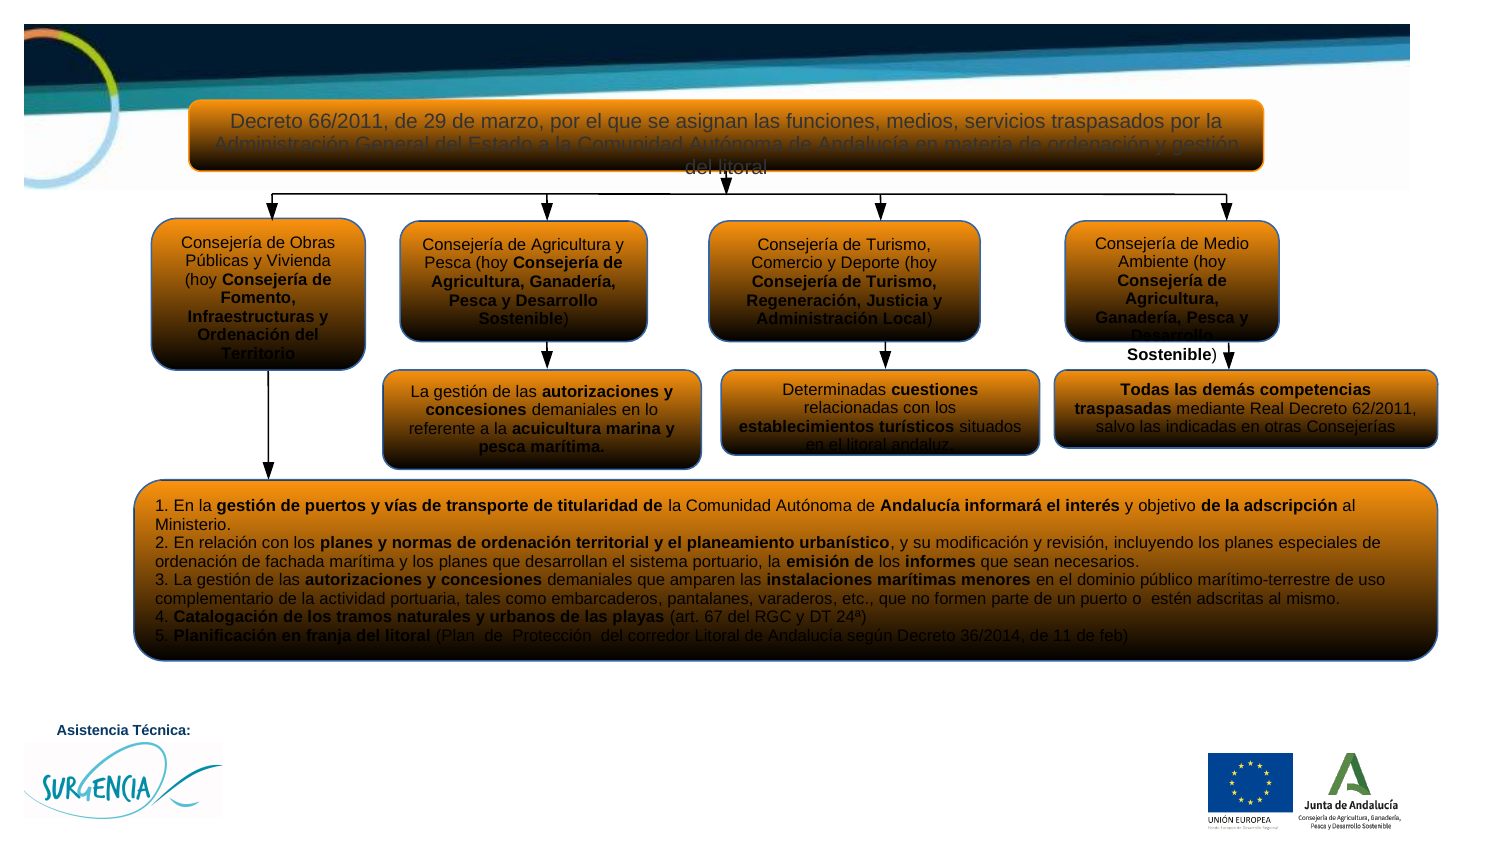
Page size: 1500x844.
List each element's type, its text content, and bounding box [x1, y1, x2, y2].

text_box Determinadas cuestiones relacionadas con los establecimientos turísticos situados en el litoral andaluz. [721, 369, 1040, 456]
text_box Todas las demás competencias traspasadas mediante Real Decreto 62/2011, salvo las indicadas en otras Consejerías [1054, 369, 1438, 448]
text_box Consejería de Turismo, Comercio y Deporte (hoy Consejería de Turismo, Regeneración, Justicia y Administración Local) [709, 220, 981, 342]
text_box 1. En la gestión de puertos y vías de transporte de titularidad de la Comunidad Autónoma de Andalucía informará el interés y objetivo de la adscripción al Ministerio. 2. En relación con los planes y normas de ordenación territorial y el planeamiento urbanístico, y su modificación y revisión, incluyendo los planes especiales de ordenación de fachada marítima y los planes que desarrollan el sistema portuario, la emisión de los informes que sean necesarios. 3. La gestión de las autorizaciones y concesiones demaniales que amparen las instalaciones marítimas menores en el dominio público marítimo-terrestre de uso complementario de la actividad portuaria, tales como embarcaderos, pantalanes, varaderos, etc., que no formen parte de un puerto o estén adscritas al mismo. 4. Catalogación de los tramos naturales y urbanos de las playas (art. 67 del RGC y DT 24ª) 5. Planificación en franja del litoral (Plan de Protección del corredor Litoral de Andalucía según Decreto 36/2014, de 11 de feb) [133, 479, 1438, 661]
text_box Asistencia Técnica: [41, 705, 207, 772]
text_box Consejería de Agricultura y Pesca (hoy Consejería de Agricultura, Ganadería, Pesca y Desarrollo Sostenible) [400, 220, 648, 342]
text_box Consejería de Medio Ambiente (hoy Consejería de Agricultura, Ganadería, Pesca y Desarrollo Sostenible) [1065, 220, 1280, 342]
picture [24, 24, 1410, 190]
text_box Decreto 66/2011, de 29 de marzo, por el que se asignan las funciones, medios, servicios traspasados por la Administración General del Estado a la Comunidad Autónoma de Andalucía en materia de ordenación y gestión del litoral [188, 100, 1264, 172]
picture [24, 742, 223, 819]
text_box La gestión de las autorizaciones y concesiones demaniales en lo referente a la acuicultura marina y pesca marítima. [382, 369, 702, 470]
text_box Consejería de Obras Públicas y Vivienda (hoy Consejería de Fomento, Infraestructuras y Ordenación del Territorio [151, 218, 366, 371]
picture [1208, 753, 1410, 830]
